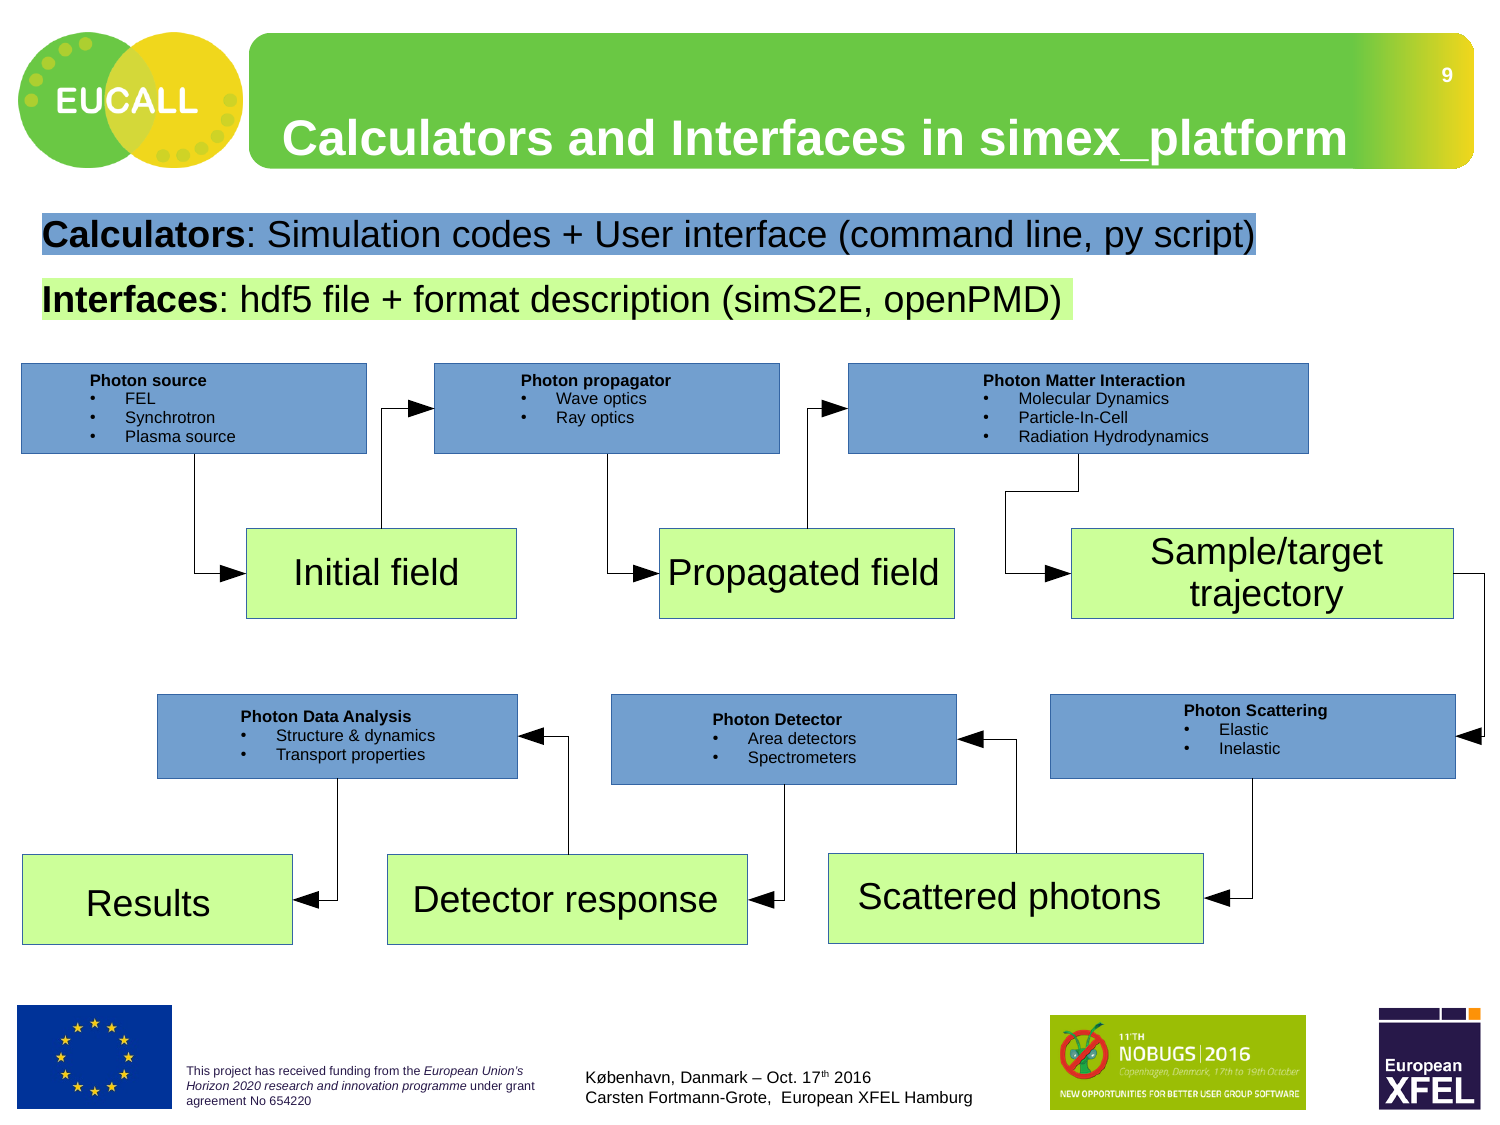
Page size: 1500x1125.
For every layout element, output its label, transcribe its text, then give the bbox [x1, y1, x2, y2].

text_box [21, 363, 75, 454]
text_box [157, 694, 518, 779]
text_box Photon Scattering Elastic Inelastic [1169, 694, 1348, 786]
text_box [659, 528, 955, 543]
text_box [1225, 363, 1309, 454]
text_box Photon Detector Area detectors Spectrometers [697, 703, 1005, 775]
text_box [387, 929, 748, 945]
picture [1050, 1015, 1306, 1110]
text_box Scattered photons [821, 868, 1198, 925]
text_box Results [45, 875, 252, 933]
text_box Initial field [236, 543, 517, 601]
title Calculators and Interfaces in simex_platform [270, 48, 1465, 166]
text_box [1050, 694, 1169, 779]
text_box [828, 853, 1204, 944]
text_box [687, 363, 780, 454]
picture [1376, 1005, 1483, 1112]
text_box [387, 854, 748, 871]
text_box [252, 363, 367, 454]
text_box Interfaces: hdf5 file + format description (simS2E, openPMD) [27, 263, 1089, 335]
text_box [611, 694, 957, 785]
text_box Sample/target trajectory [1063, 523, 1471, 622]
text_box Propagated field [645, 543, 963, 619]
text_box [434, 363, 506, 454]
text_box Calculators: Simulation codes + User interface (command line, py script) [27, 198, 1272, 271]
text_box Detector response [377, 871, 754, 929]
text_box Photon propagator Wave optics Ray optics [506, 363, 687, 455]
text_box [848, 363, 968, 454]
text_box [246, 528, 517, 543]
text_box [246, 601, 517, 619]
text_box [1348, 694, 1456, 779]
text_box [22, 854, 293, 945]
text_box Photon Matter Interaction Molecular Dynamics Particle-In-Cell Radiation Hydrodynamics [968, 363, 1225, 474]
picture [18, 32, 243, 168]
picture [17, 1005, 172, 1109]
text_box Photon source FEL Synchrotron Plasma source [75, 363, 252, 455]
text_box Photon Data Analysis Structure & dynamics Transport properties [225, 700, 476, 773]
